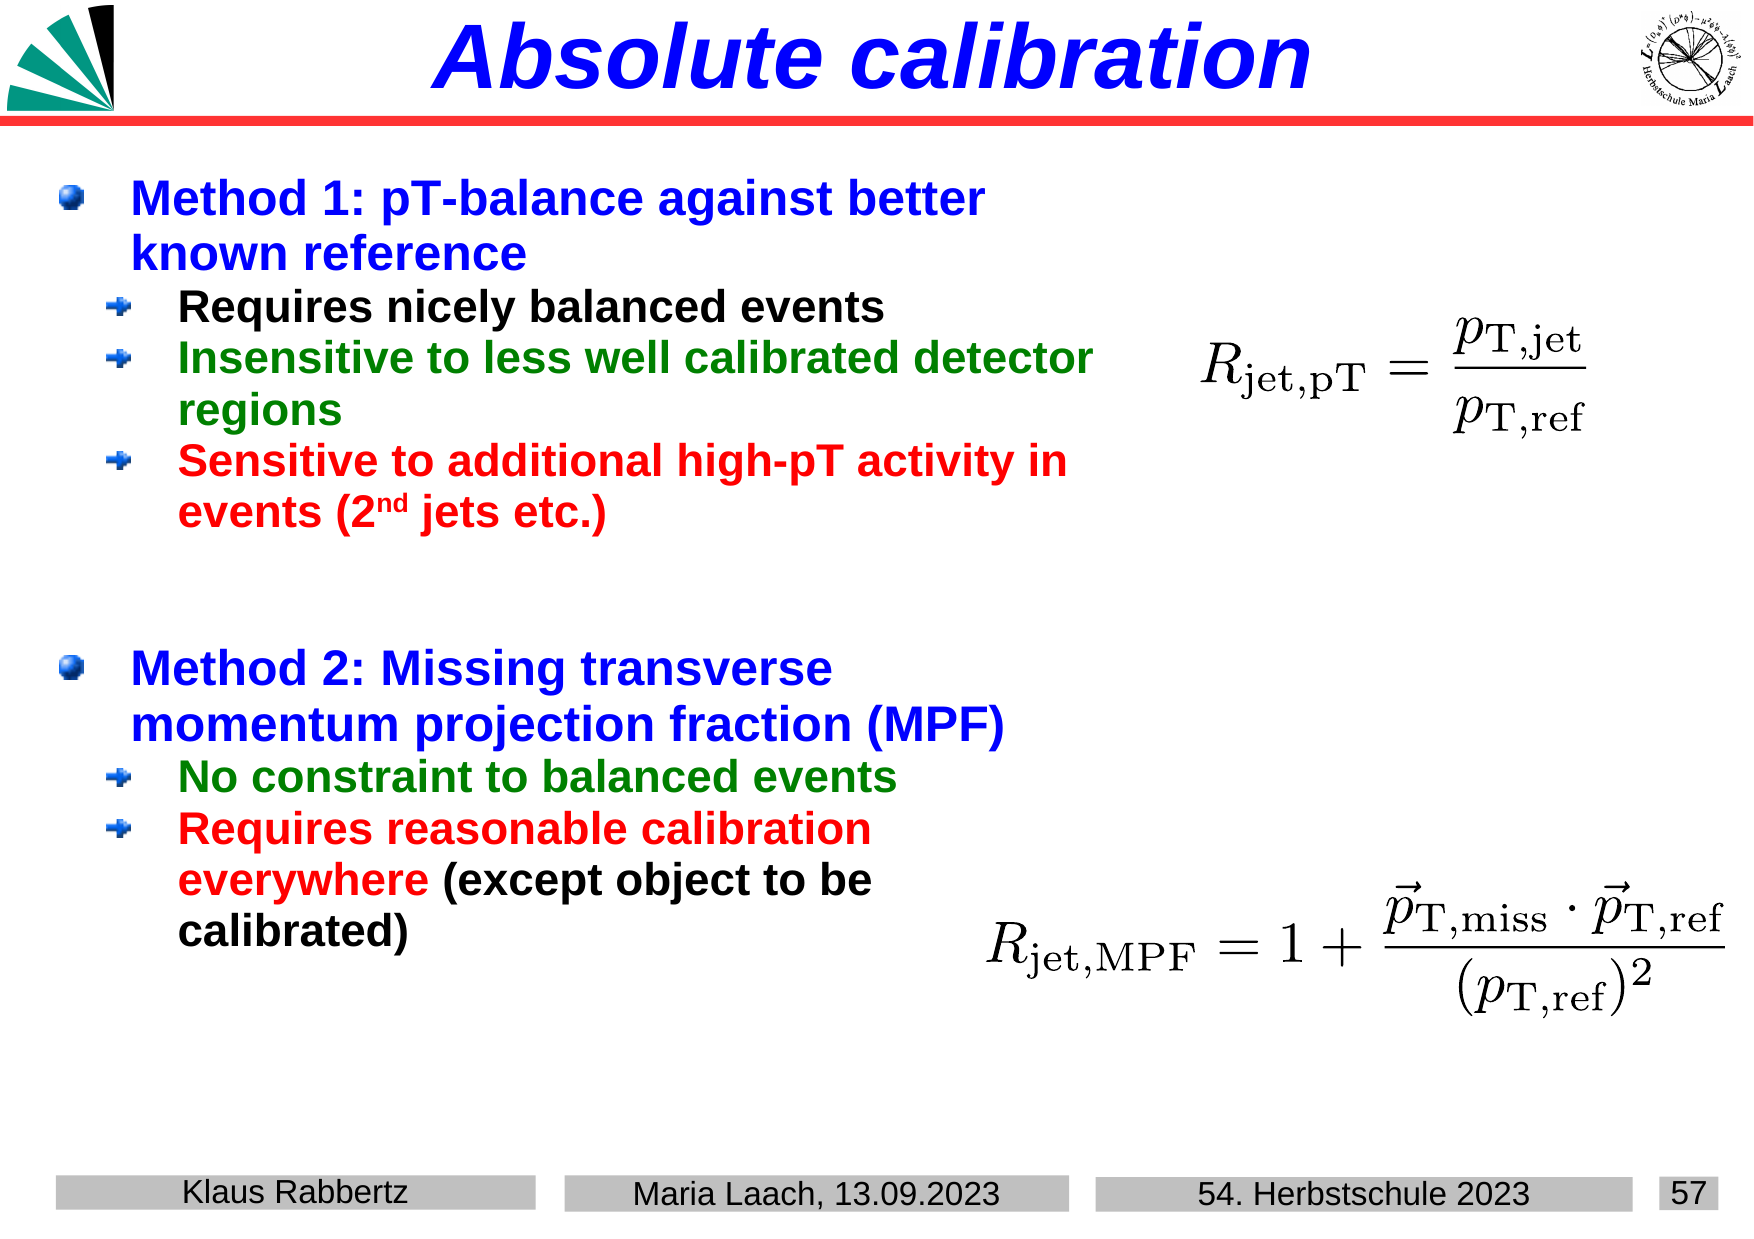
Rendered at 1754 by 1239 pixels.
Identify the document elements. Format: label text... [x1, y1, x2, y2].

picture [981, 878, 1728, 1021]
picture [7, 5, 114, 112]
picture [1641, 11, 1741, 106]
text_box Method 1: pT-balance against better known reference Requires nicely balanced events Insensitive to less well calibrated detector regions Sensitive to additional high-pT activity in events (2nd jets etc.) Method 2: Missing transverse momentum projection fraction (MPF) No constraint to balanced events Requires reasonable calibration everywhere (except object to be calibrated) [35, 163, 1114, 1113]
title Absolute calibration [129, 0, 1617, 114]
picture [1197, 317, 1587, 439]
